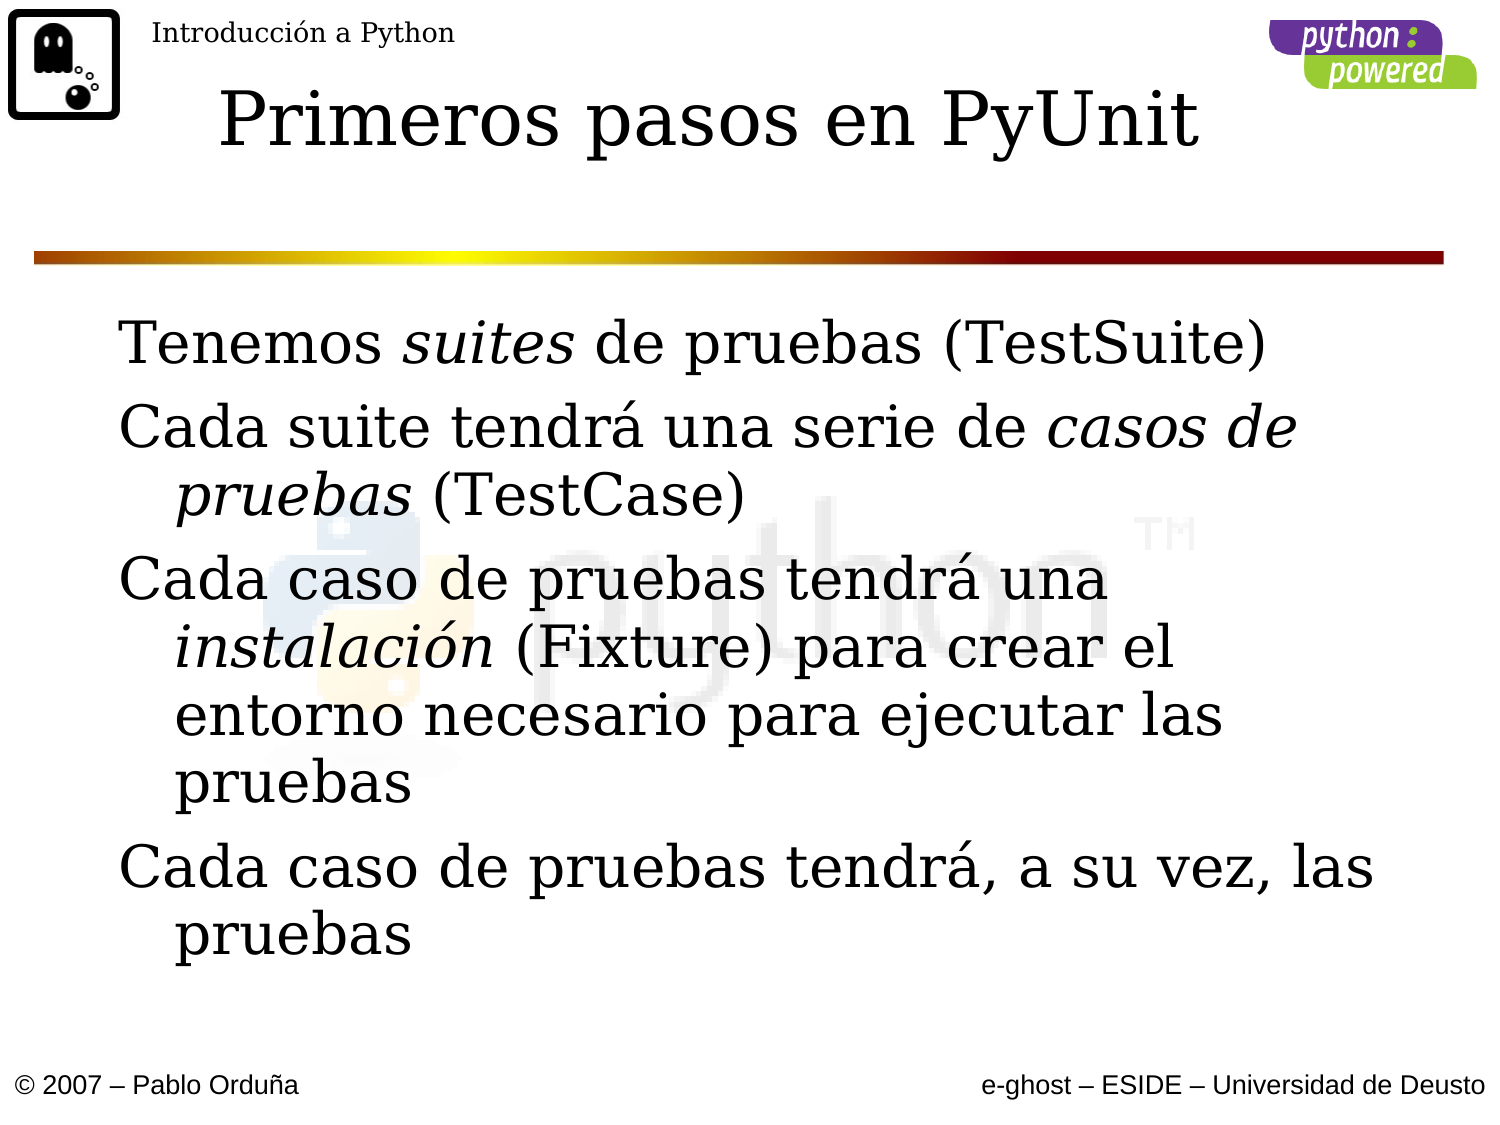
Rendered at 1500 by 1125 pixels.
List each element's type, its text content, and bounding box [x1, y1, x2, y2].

picture [5, 7, 125, 124]
picture [1269, 20, 1477, 89]
picture [34, 251, 1447, 266]
title Primeros pasos en PyUnit [118, 66, 1300, 174]
list Tenemos suites de pruebas (TestSuite) Cada suite tendrá una serie de casos de pruebas (TestCase) Cada caso de pruebas tendrá una instalación (Fixture) para crear el entorno necesario para ejecutar las pruebas Cada caso de pruebas tendrá, a su vez, las pruebas [118, 309, 1394, 990]
